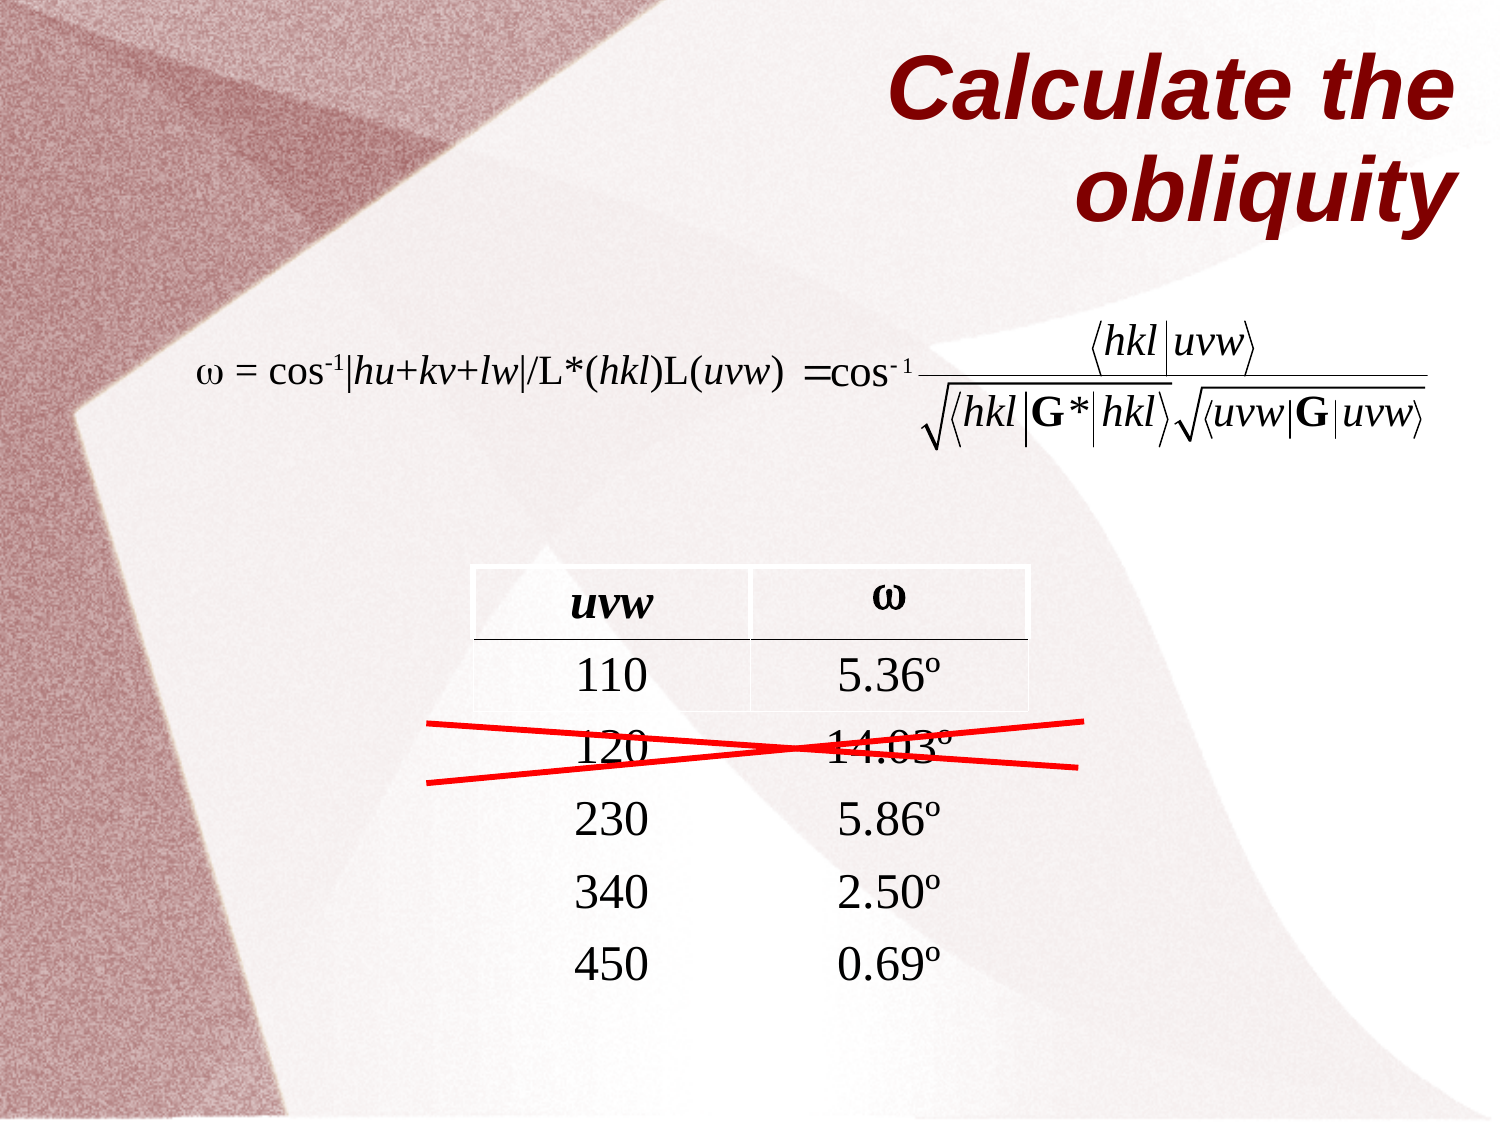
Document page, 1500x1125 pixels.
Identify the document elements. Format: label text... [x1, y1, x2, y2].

table_cell 230 [473, 784, 750, 856]
table_header w [753, 569, 1025, 639]
chart [795, 314, 1435, 456]
table_cell 5.86º [750, 784, 1028, 856]
table_header uvw [476, 569, 748, 639]
text_box w = cos-1|hu+kv+lw|/L*(hkl)L(uvw) [180, 340, 795, 407]
title Calculate the obliquity [541, 36, 1458, 242]
table_cell 5.36º [751, 640, 1028, 711]
table_cell 340 [473, 856, 750, 929]
table_cell 120 [473, 712, 750, 784]
table_cell 2.50º [750, 856, 1028, 929]
picture [0, 0, 1500, 1125]
table_cell 14.03º [750, 712, 1028, 784]
table_cell 0.69º [750, 929, 1028, 1001]
table_cell 110 [474, 640, 750, 711]
table_cell 450 [473, 929, 750, 1001]
